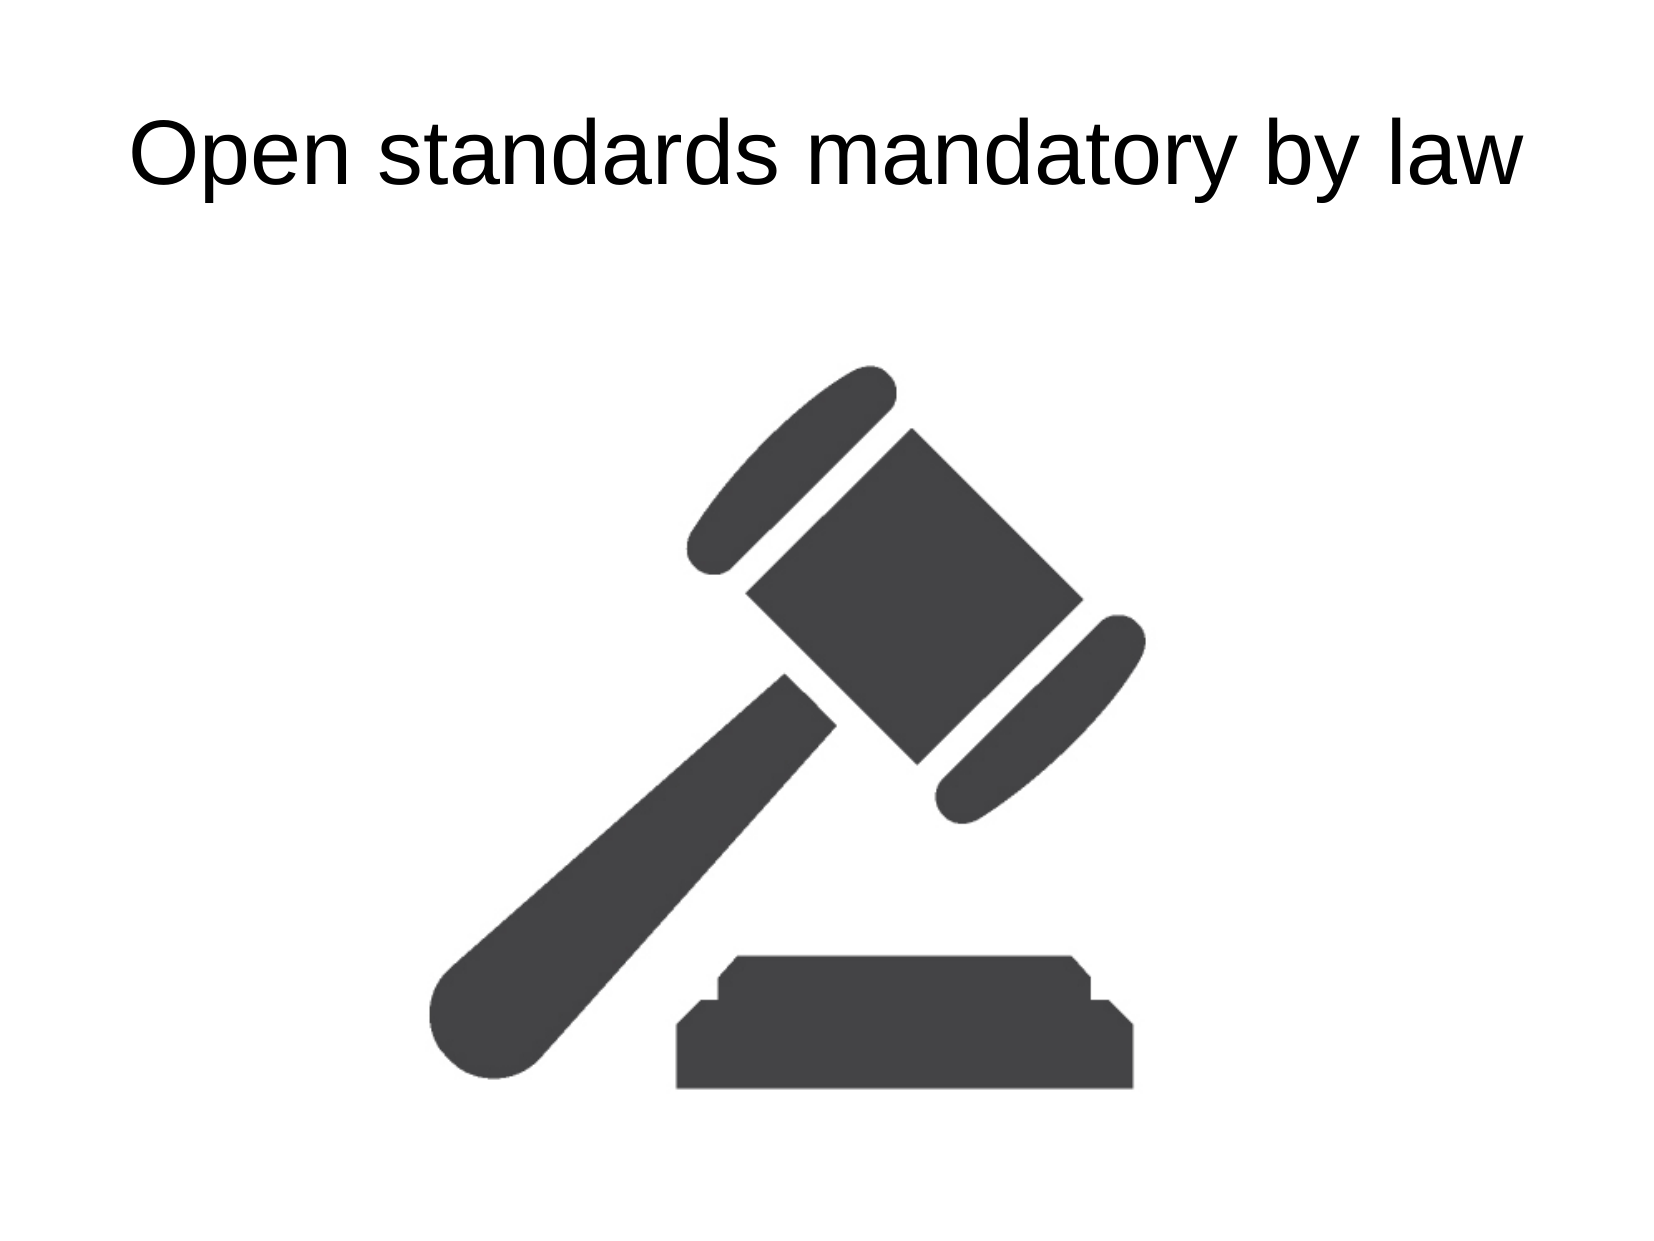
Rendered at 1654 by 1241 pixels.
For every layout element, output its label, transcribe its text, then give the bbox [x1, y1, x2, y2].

picture [322, 271, 1229, 1158]
title Open standards mandatory by law [82, 49, 1571, 257]
